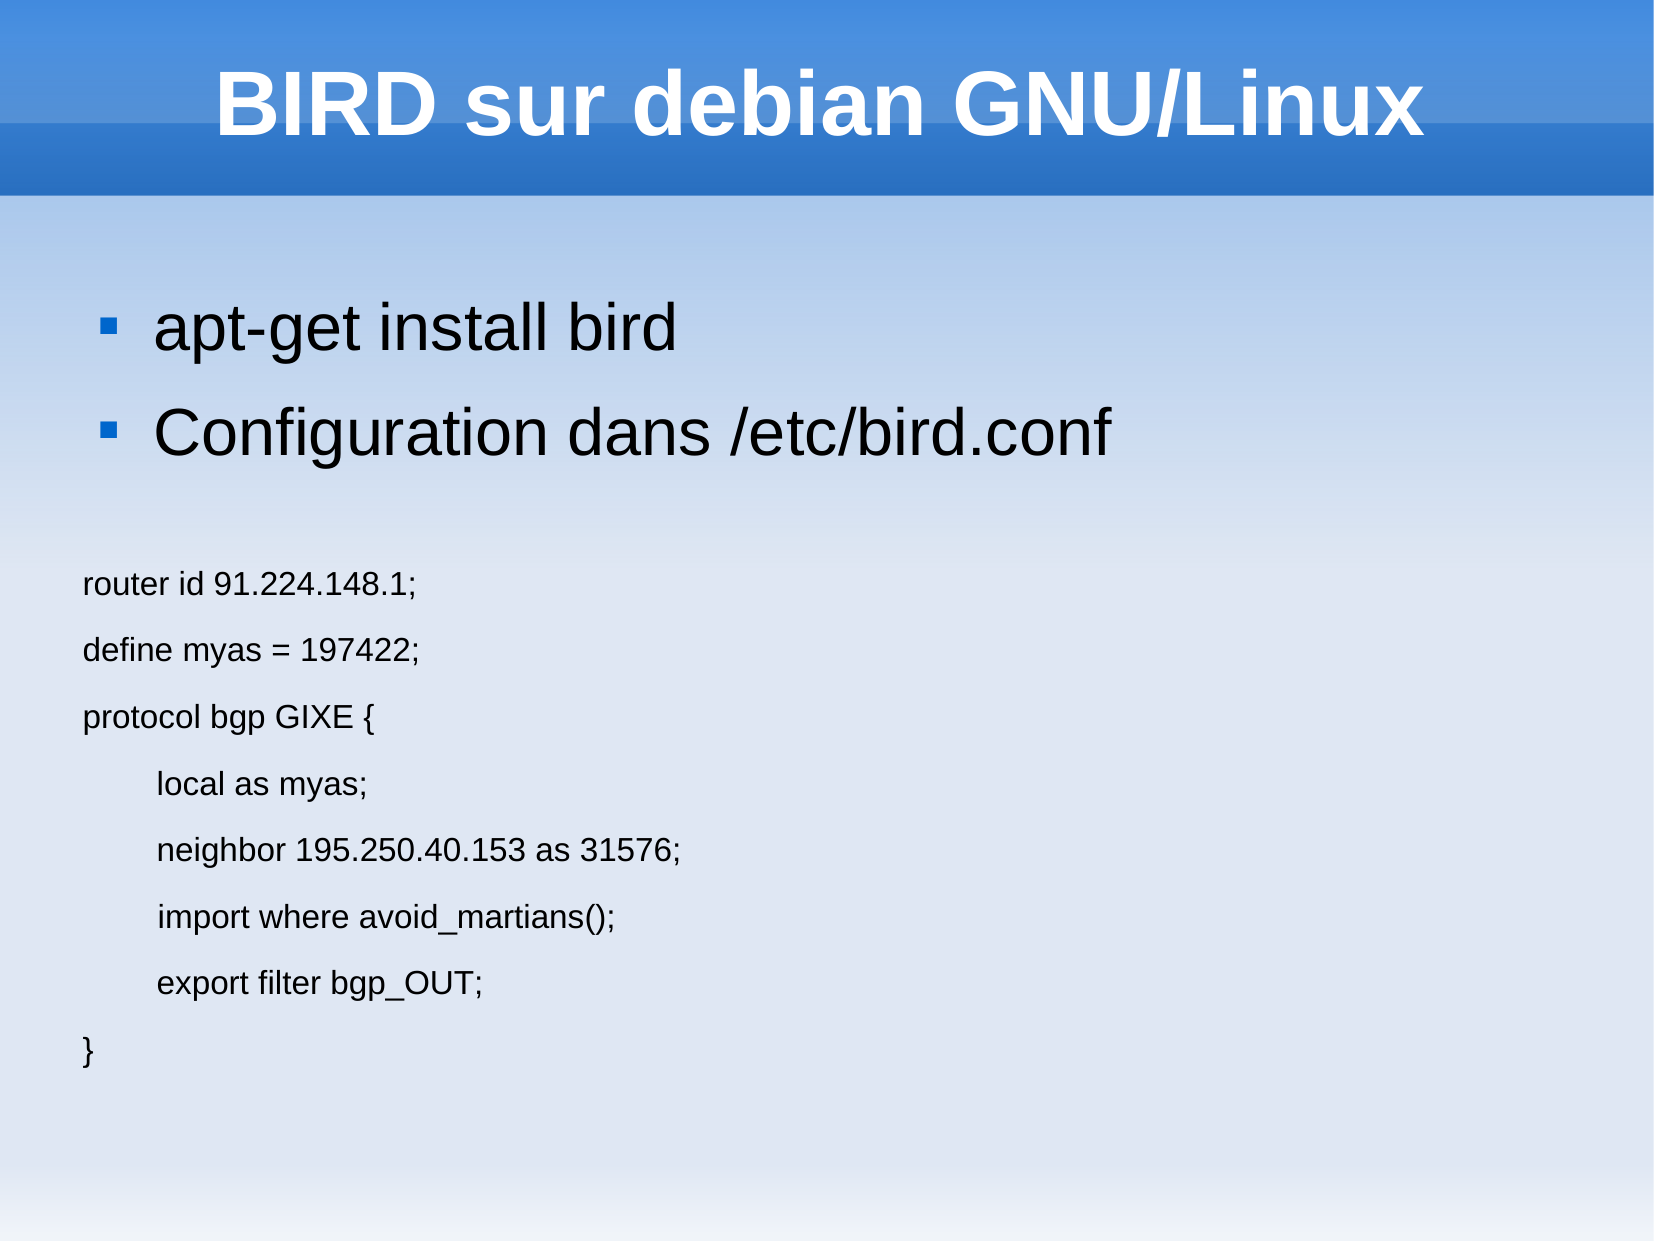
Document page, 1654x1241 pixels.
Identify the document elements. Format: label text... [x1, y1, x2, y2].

title BIRD sur debian GNU/Linux [76, 7, 1565, 200]
picture [0, 0, 1654, 1241]
list apt-get install bird Configuration dans /etc/bird.conf router id 91.224.148.1; define myas = 197422; protocol bgp GIXE { local as myas; neighbor 195.250.40.153 as 31576; import where avoid_martians(); export filter bgp_OUT; } [82, 290, 1571, 1173]
